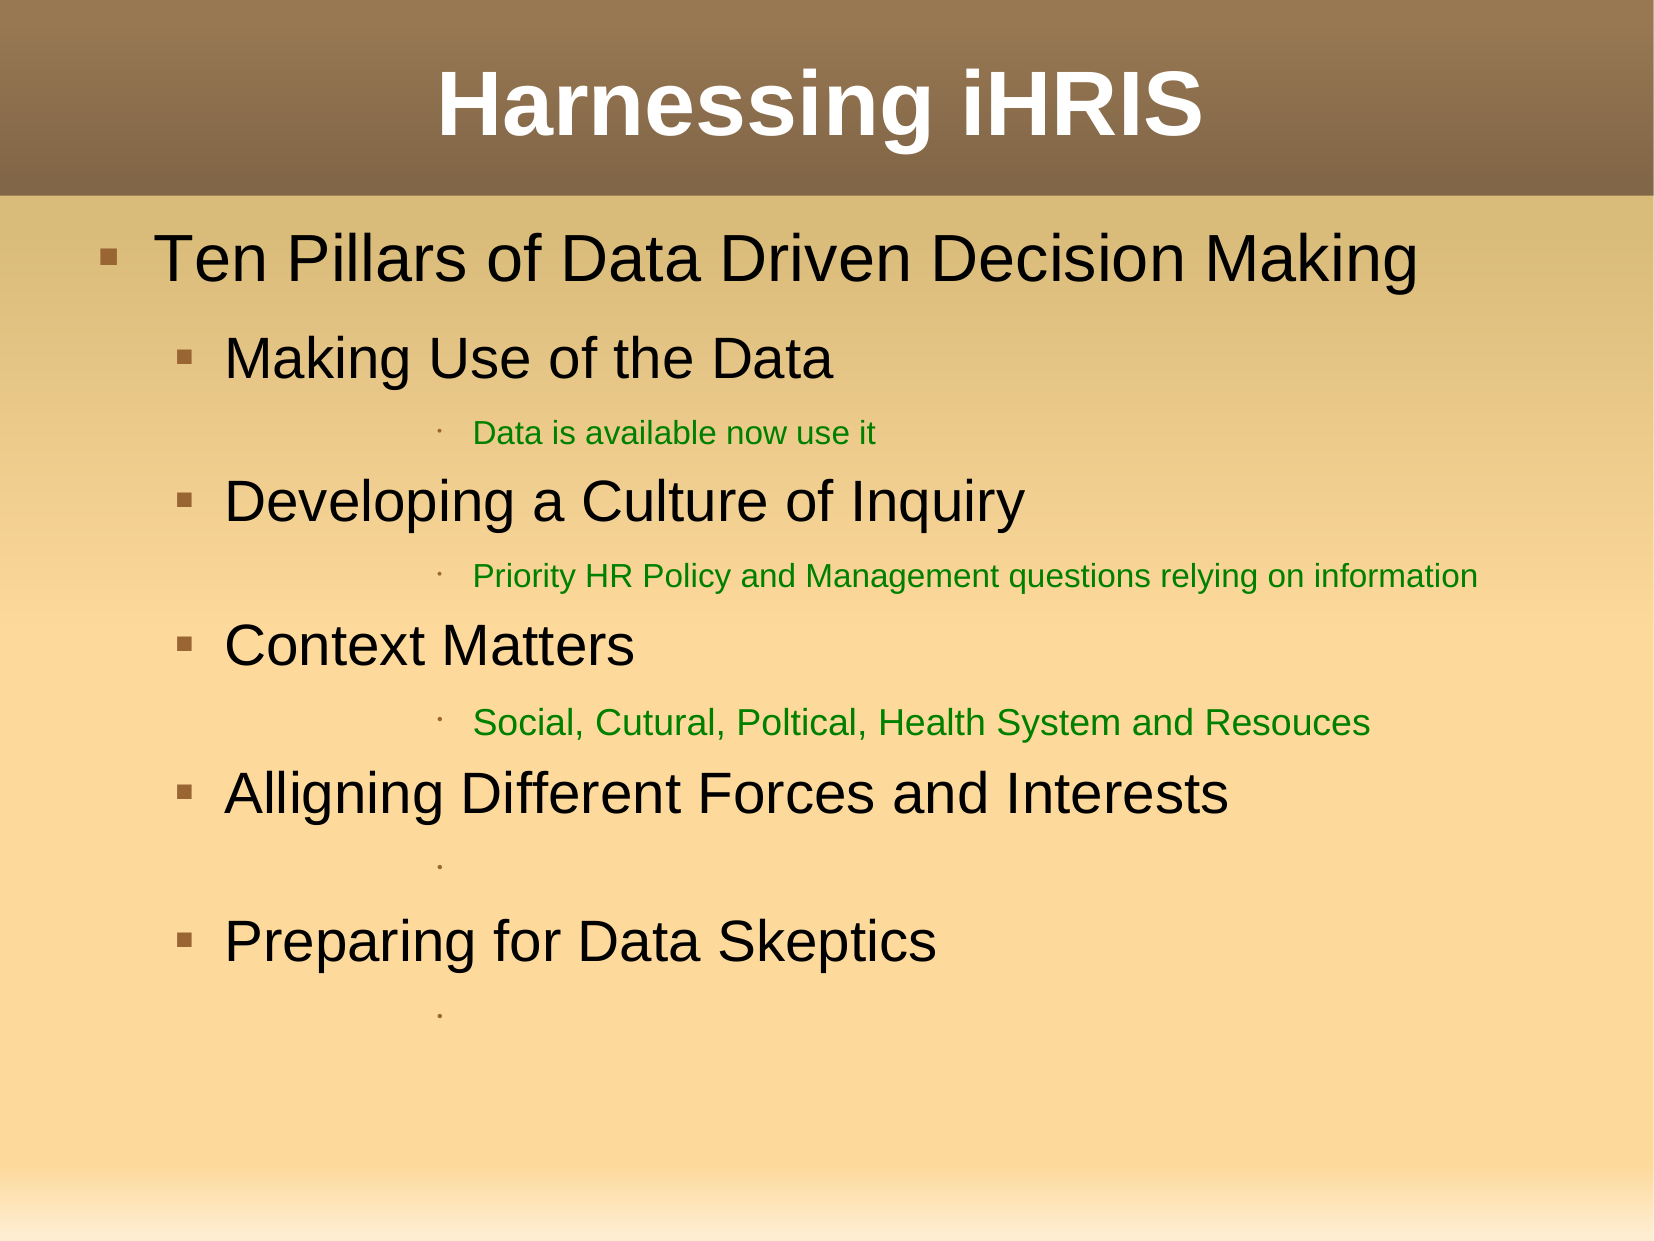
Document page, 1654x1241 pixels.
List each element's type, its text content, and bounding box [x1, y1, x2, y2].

picture [0, 0, 1654, 1241]
title Harnessing iHRIS [76, 7, 1565, 200]
list Ten Pillars of Data Driven Decision Making Making Use of the Data Data is available now use it Developing a Culture of Inquiry Priority HR Policy and Management questions relying on information Context Matters Social, Cutural, Poltical, Health System and Resouces Alligning Different Forces and Interests Preparing for Data Skeptics [82, 221, 1571, 1123]
